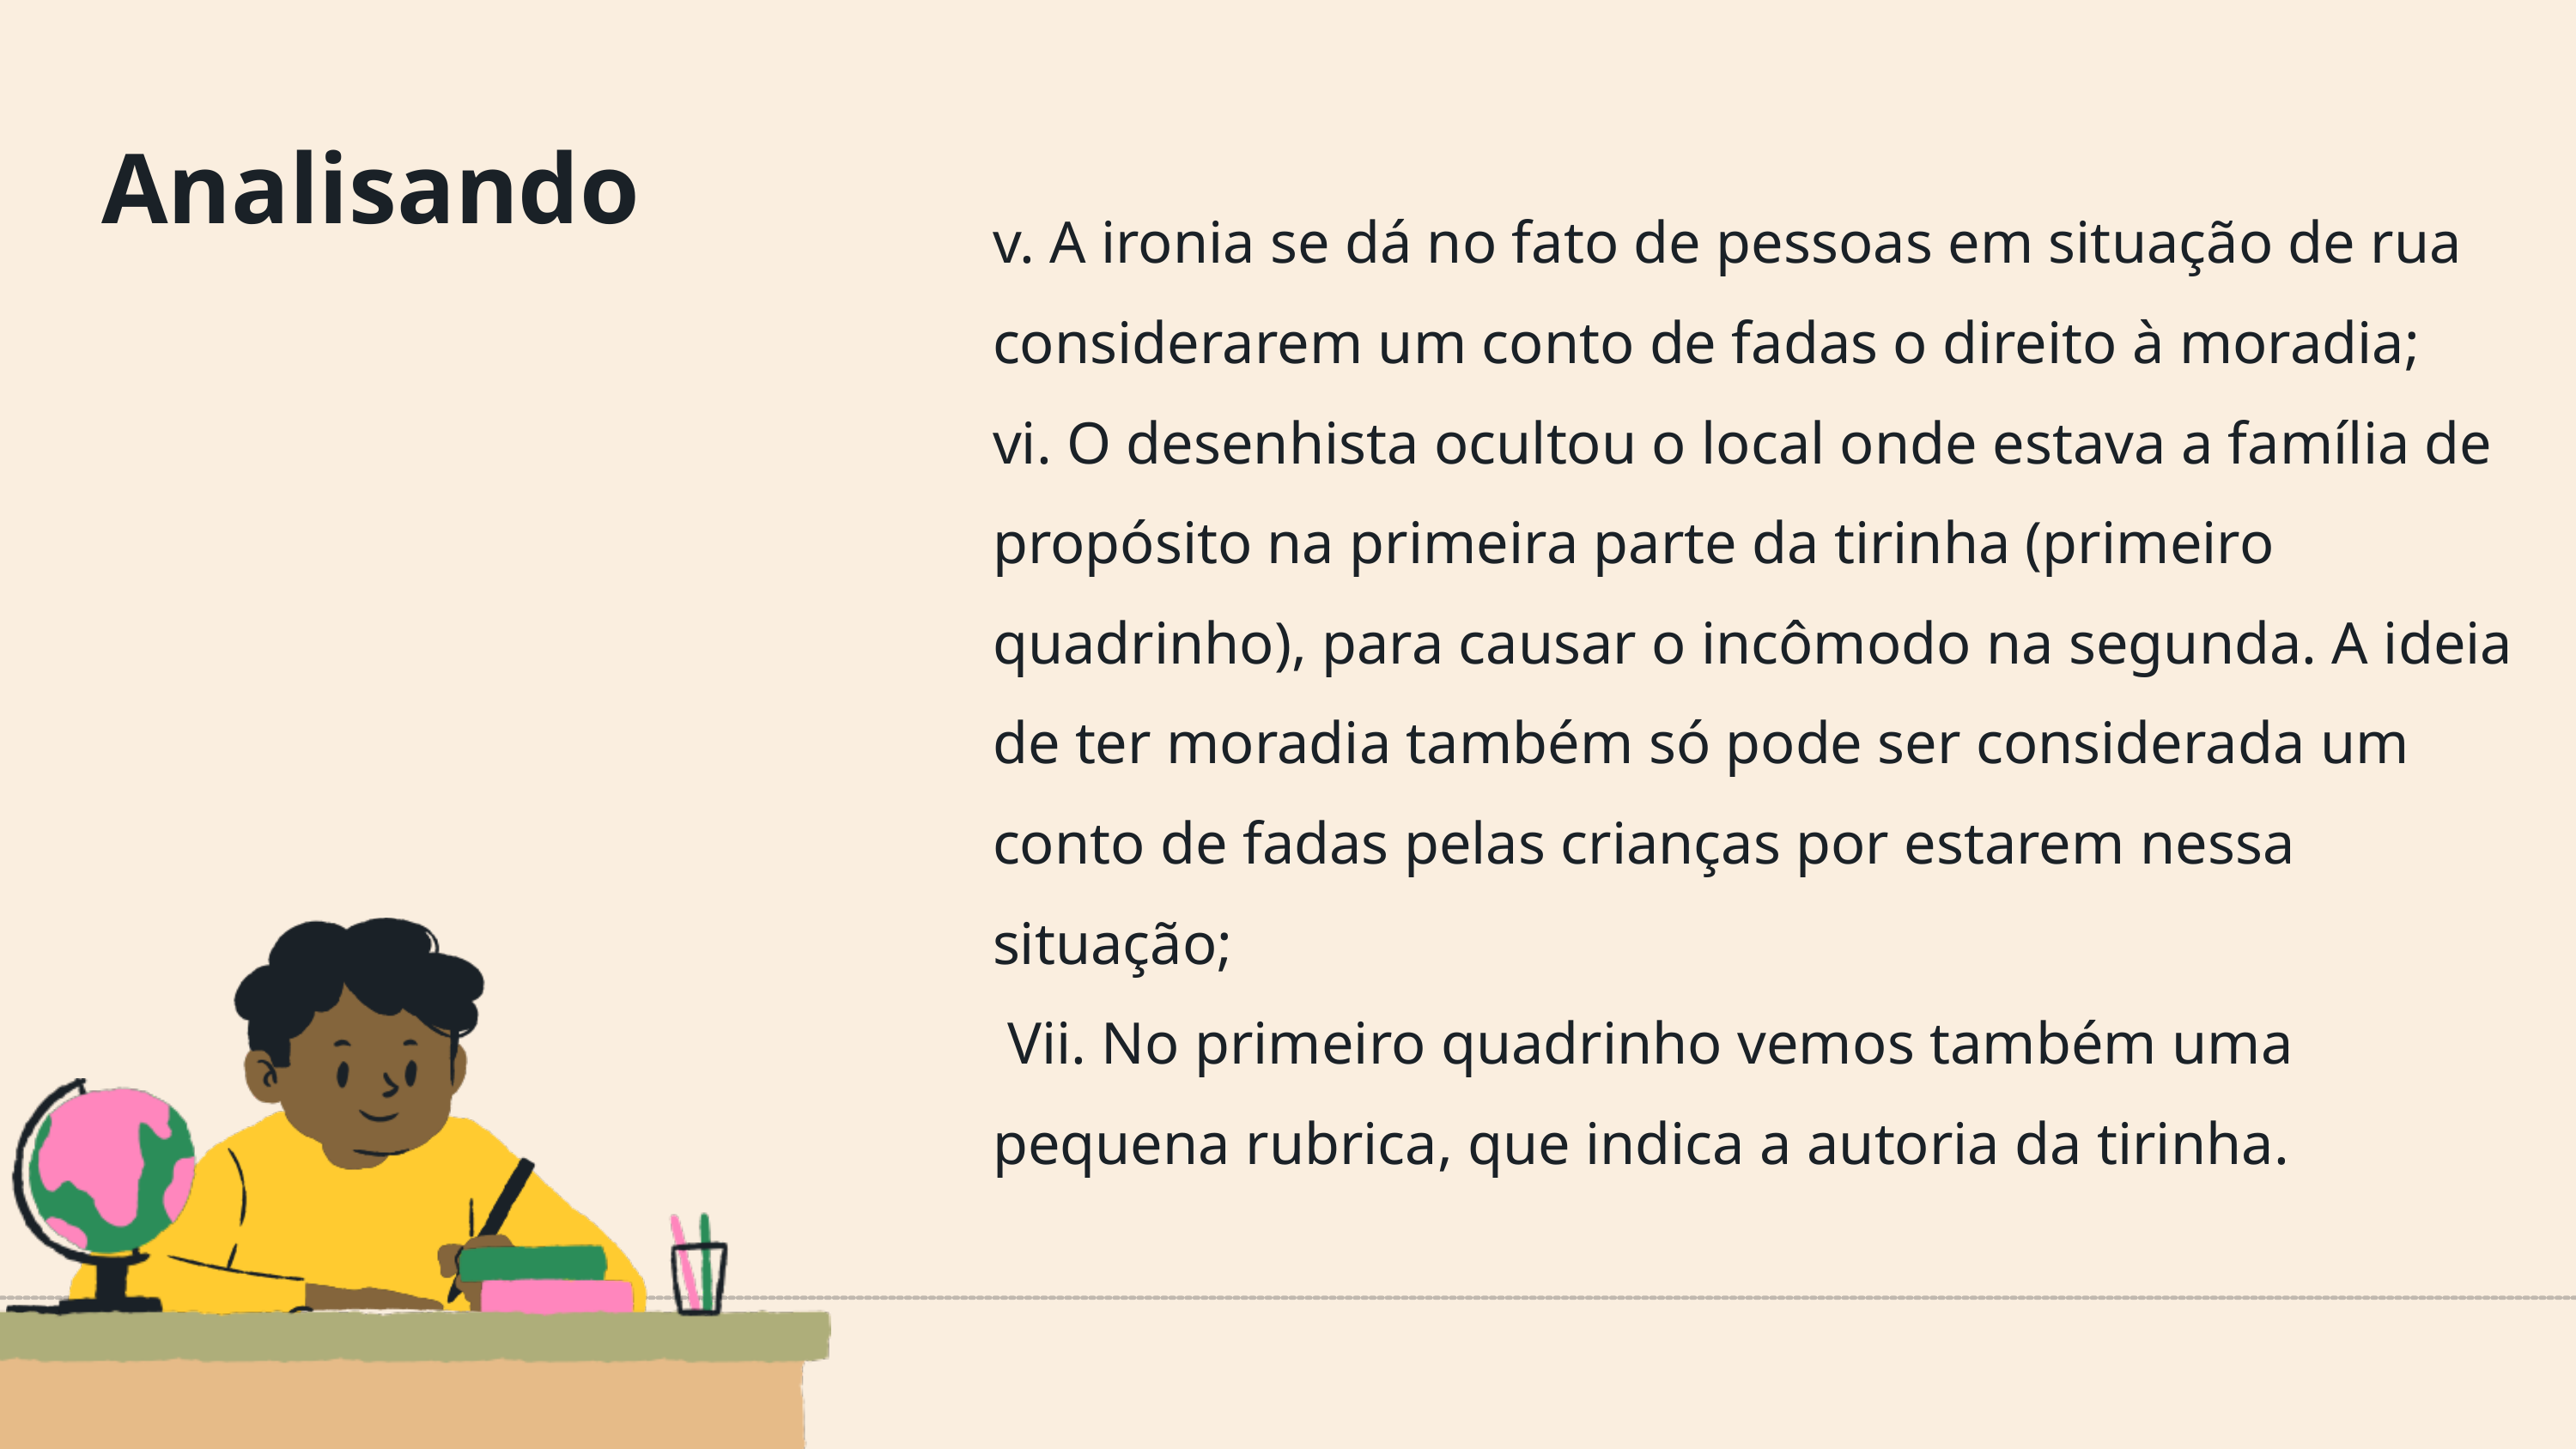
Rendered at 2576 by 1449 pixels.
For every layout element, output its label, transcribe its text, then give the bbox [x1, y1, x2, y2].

text_box Analisando [126, 166, 143, 195]
picture [0, 918, 831, 1449]
text_box v. A ironia se dá no fato de pessoas em situação de rua considerarem um conto de fadas o direito à moradia; vi. O desenhista ocultou o local onde estava a família de propósito na primeira parte da tirinha (primeiro quadrinho), para causar o incômodo na segunda. A ideia de ter moradia também só pode ser considerada um conto de fadas pelas crianças por estarem nessa situação; Vii. No primeiro quadrinho vemos também uma pequena rubrica, que indica a autoria da tirinha. [993, 174, 2533, 1307]
text_box Analisando [101, 50, 1245, 244]
